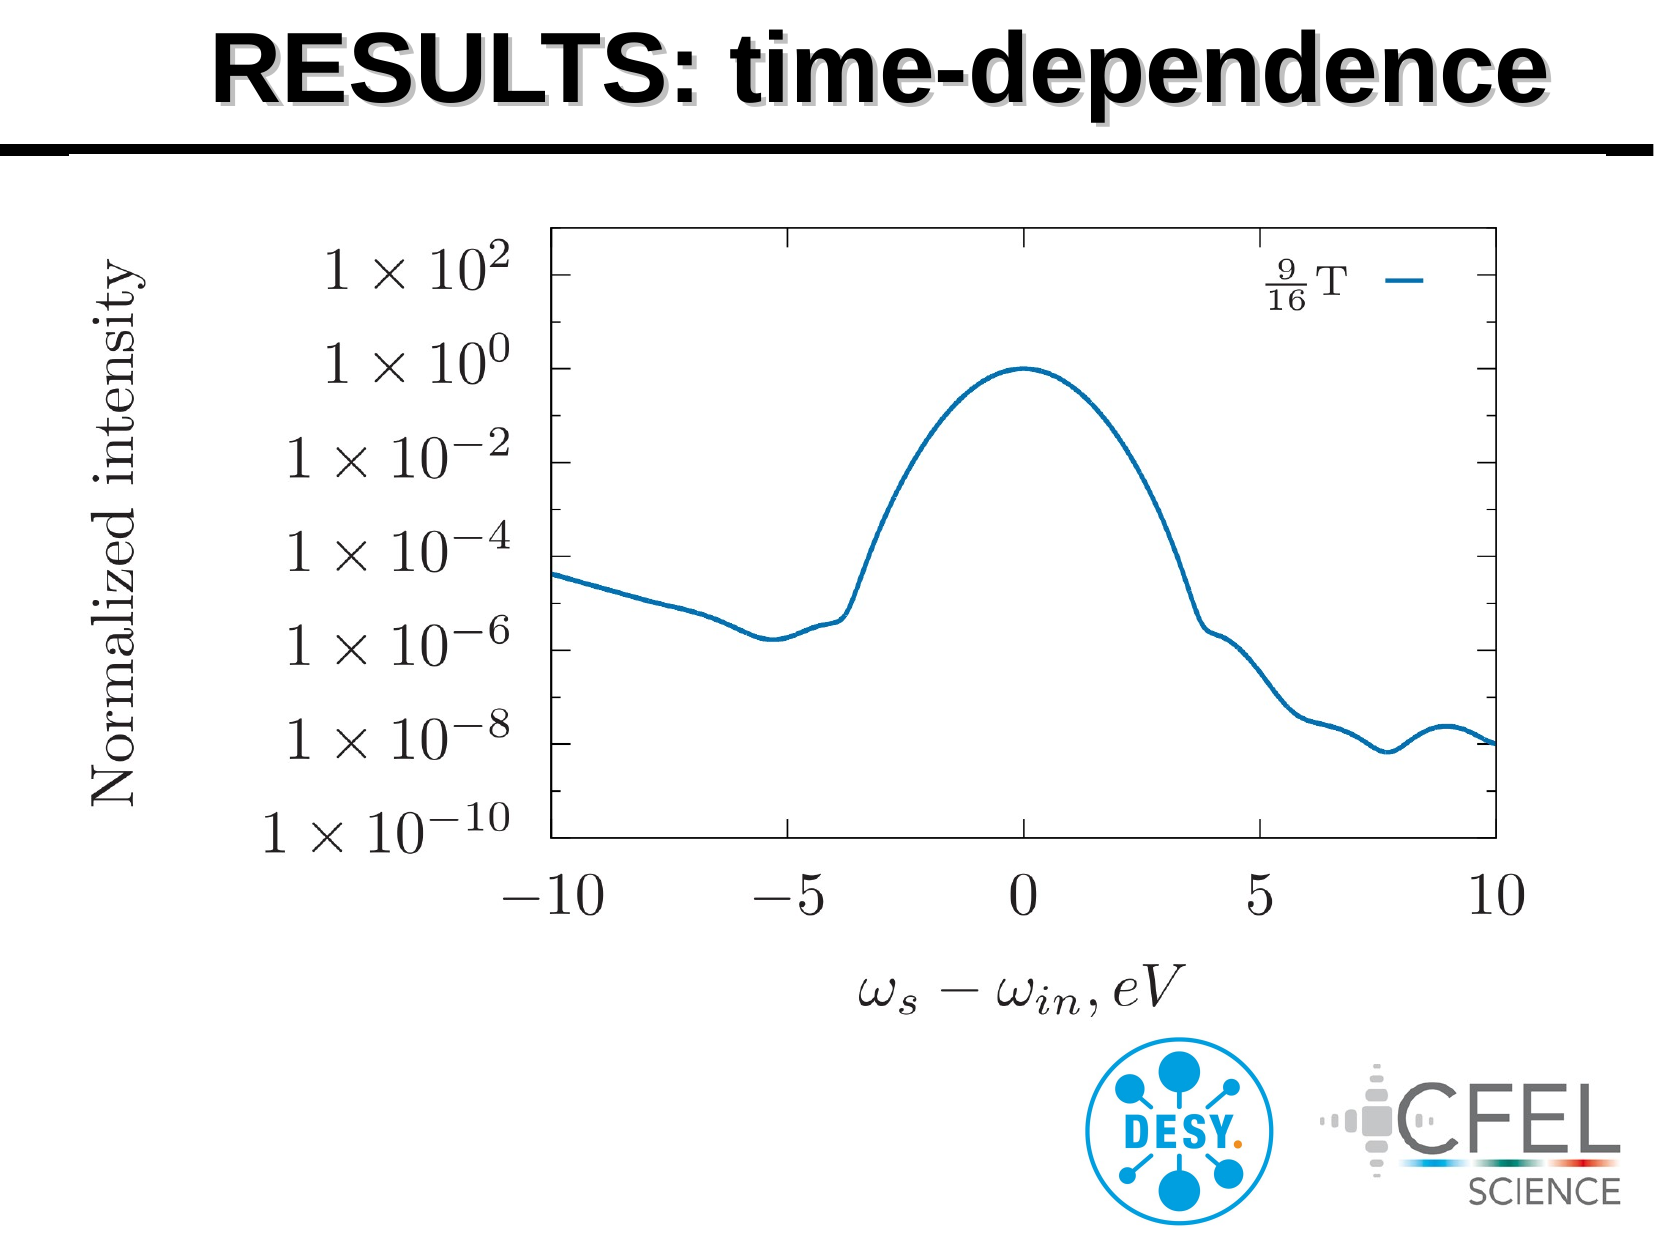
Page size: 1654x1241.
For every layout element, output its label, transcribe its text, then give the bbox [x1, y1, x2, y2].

picture [69, 154, 1606, 1231]
title RESULTS: time-dependence [0, 0, 1654, 151]
picture [1320, 1064, 1621, 1213]
text_box [30, 8, 736, 247]
